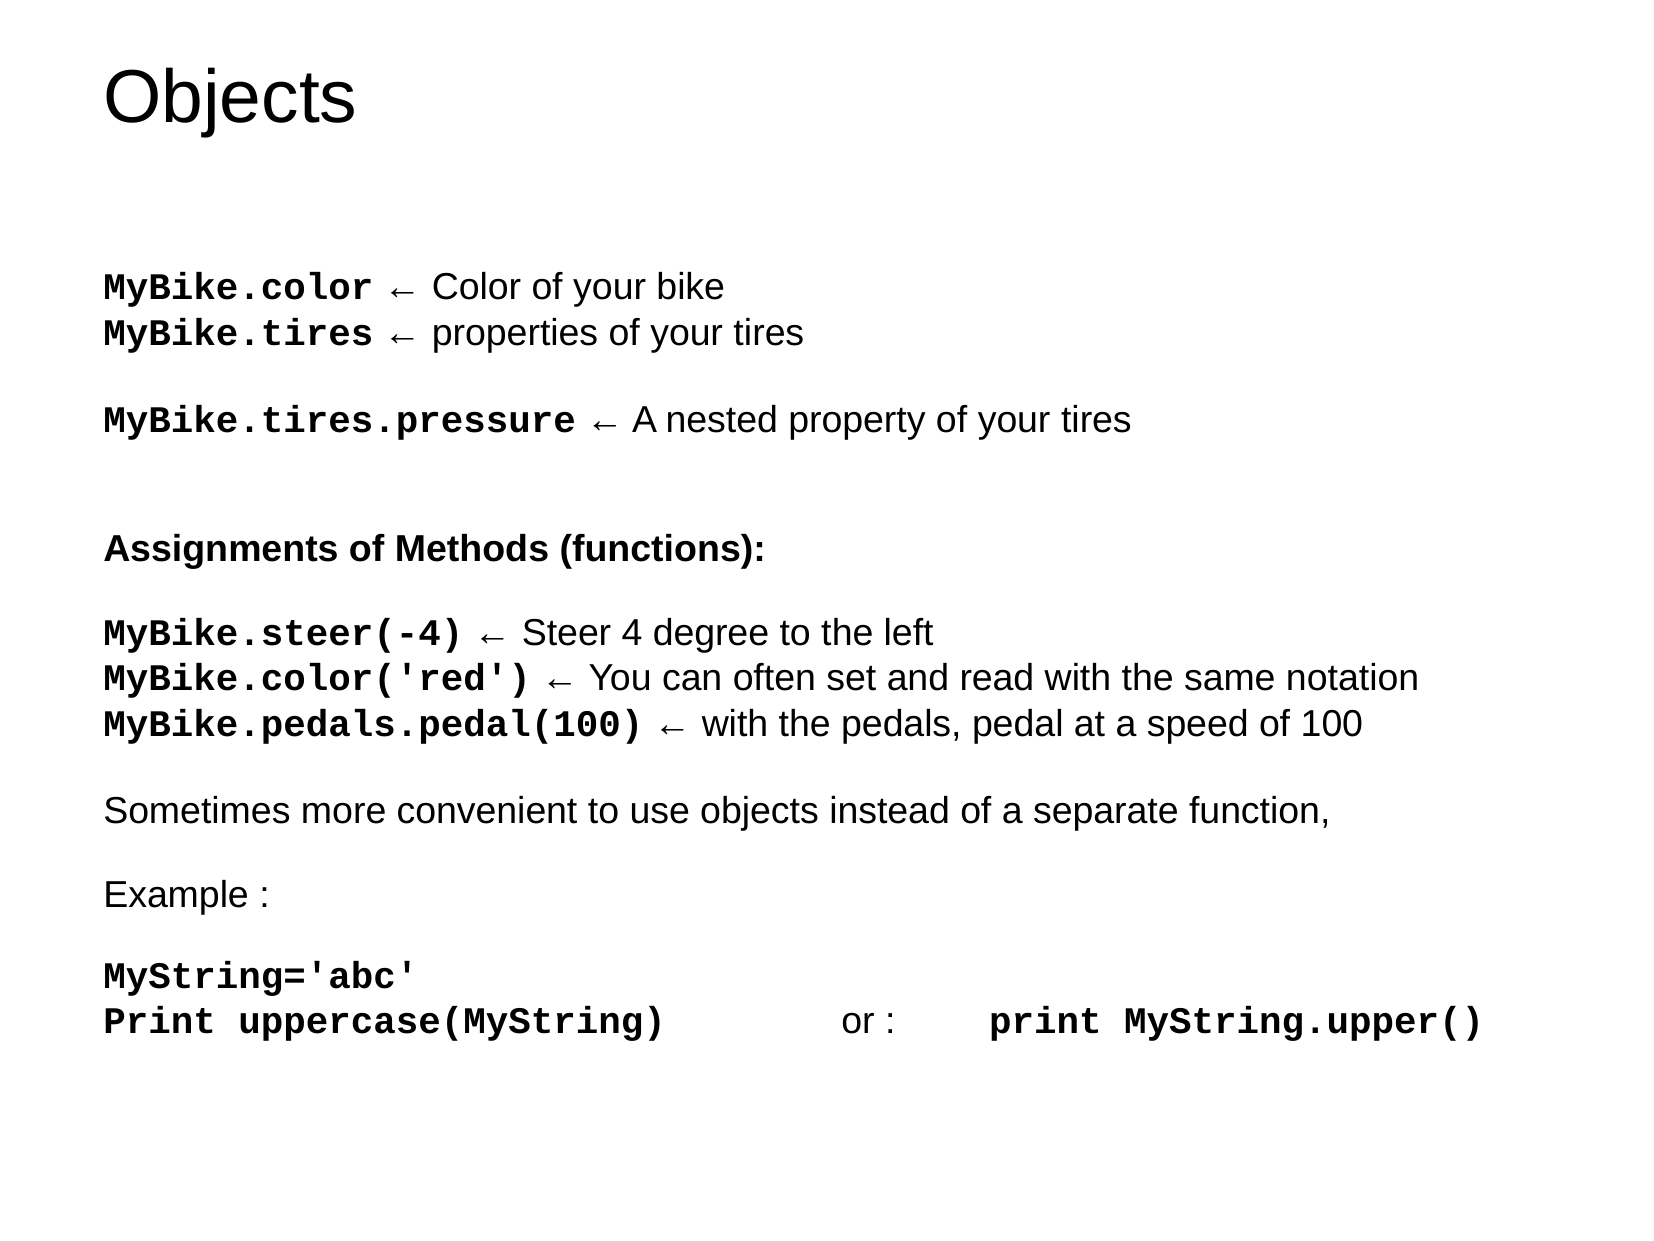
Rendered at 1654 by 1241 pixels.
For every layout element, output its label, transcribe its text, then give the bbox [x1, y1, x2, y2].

text_box Objects MyBike.color ← Color of your bike MyBike.tires ← properties of your tires MyBike.tires.pressure ← A nested property of your tires Assignments of Methods (functions): MyBike.steer(-4) ← Steer 4 degree to the left MyBike.color('red') ← You can often set and read with the same notation MyBike.pedals.pedal(100) ← with the pedals, pedal at a speed of 100 Sometimes more convenient to use objects instead of a separate function, Example : MyString='abc' Print uppercase(MyString) or : print MyString.upper() [88, 47, 1595, 1095]
